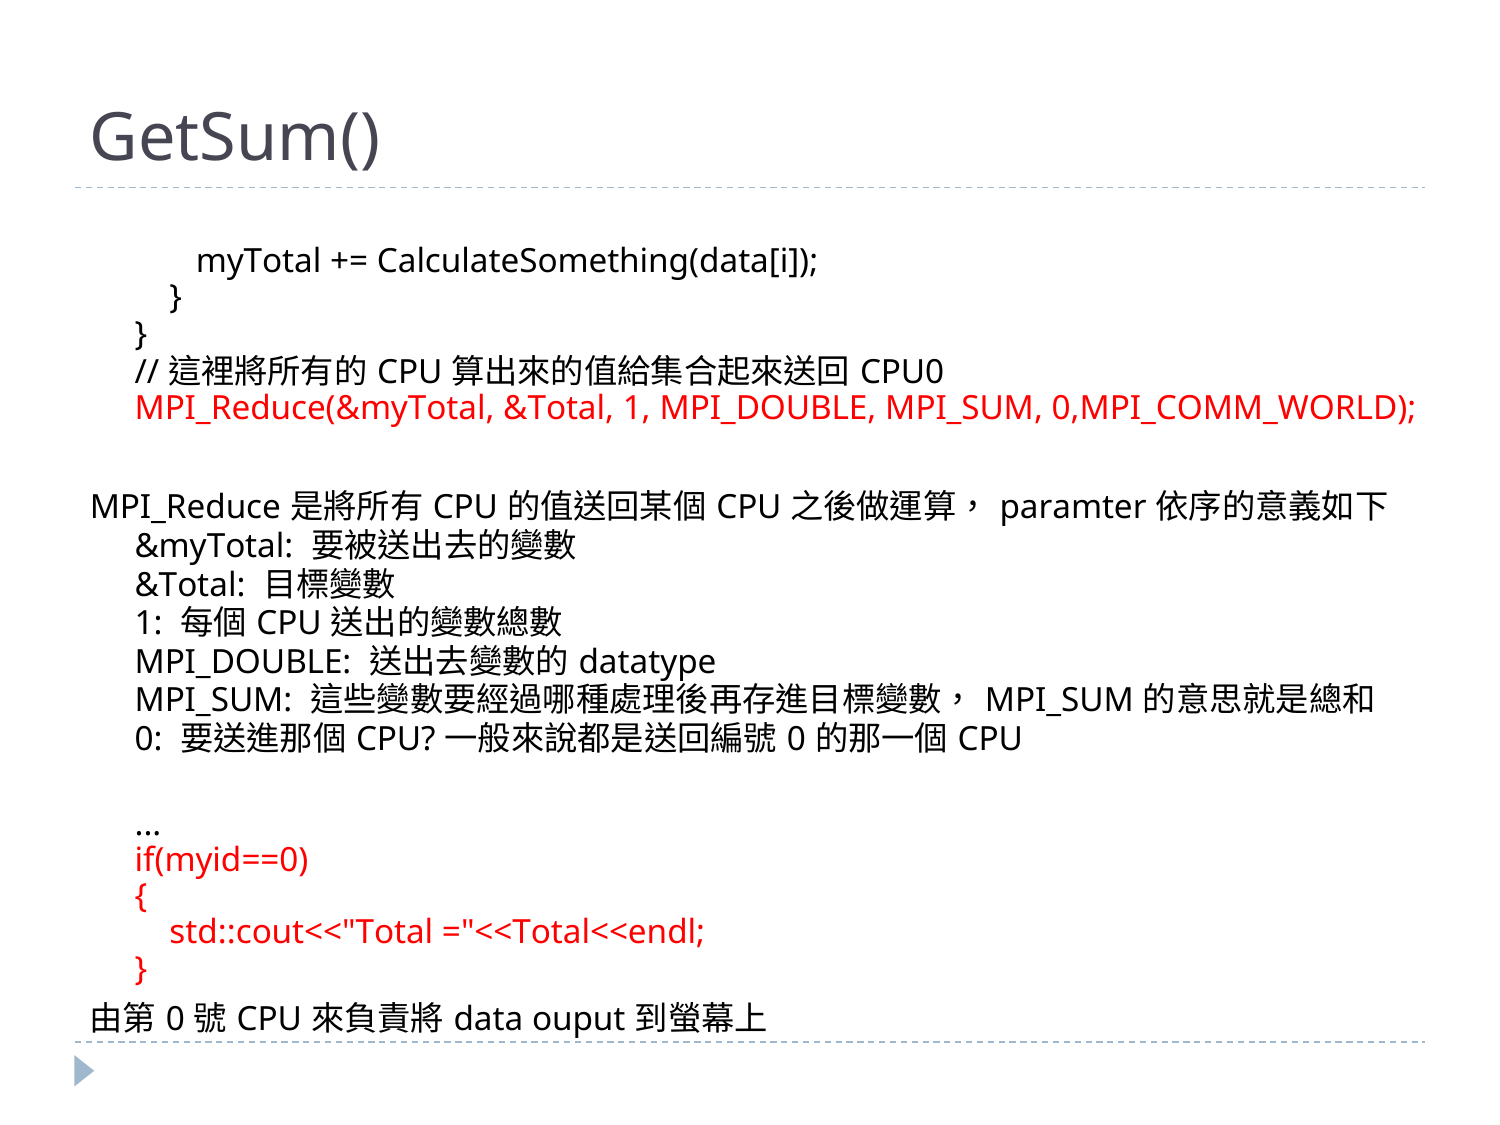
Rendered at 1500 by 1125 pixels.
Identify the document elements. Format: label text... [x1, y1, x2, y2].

title GetSum() [75, 24, 1426, 188]
list myTotal += CalculateSomething(data[i]); } } //這裡將所有的CPU算出來的值給集合起來送回CPU0 MPI_Reduce(&myTotal, &Total, 1, MPI_DOUBLE, MPI_SUM, 0,MPI_COMM_WORLD); MPI_Reduce是將所有CPU的值送回某個CPU之後做運算，paramter依序的意義如下 &myTotal: 要被送出去的變數 &Total: 目標變數 1: 每個CPU送出的變數總數 MPI_DOUBLE: 送出去變數的datatype MPI_SUM: 這些變數要經過哪種處理後再存進目標變數，MPI_SUM的意思就是總和 0: 要送進那個CPU?一般來說都是送回編號0的那一個CPU ... if(myid==0) { std::cout<<"Total ="<<Total<<endl; } 由第0號CPU來負責將data ouput到螢幕上 [75, 200, 1454, 1044]
